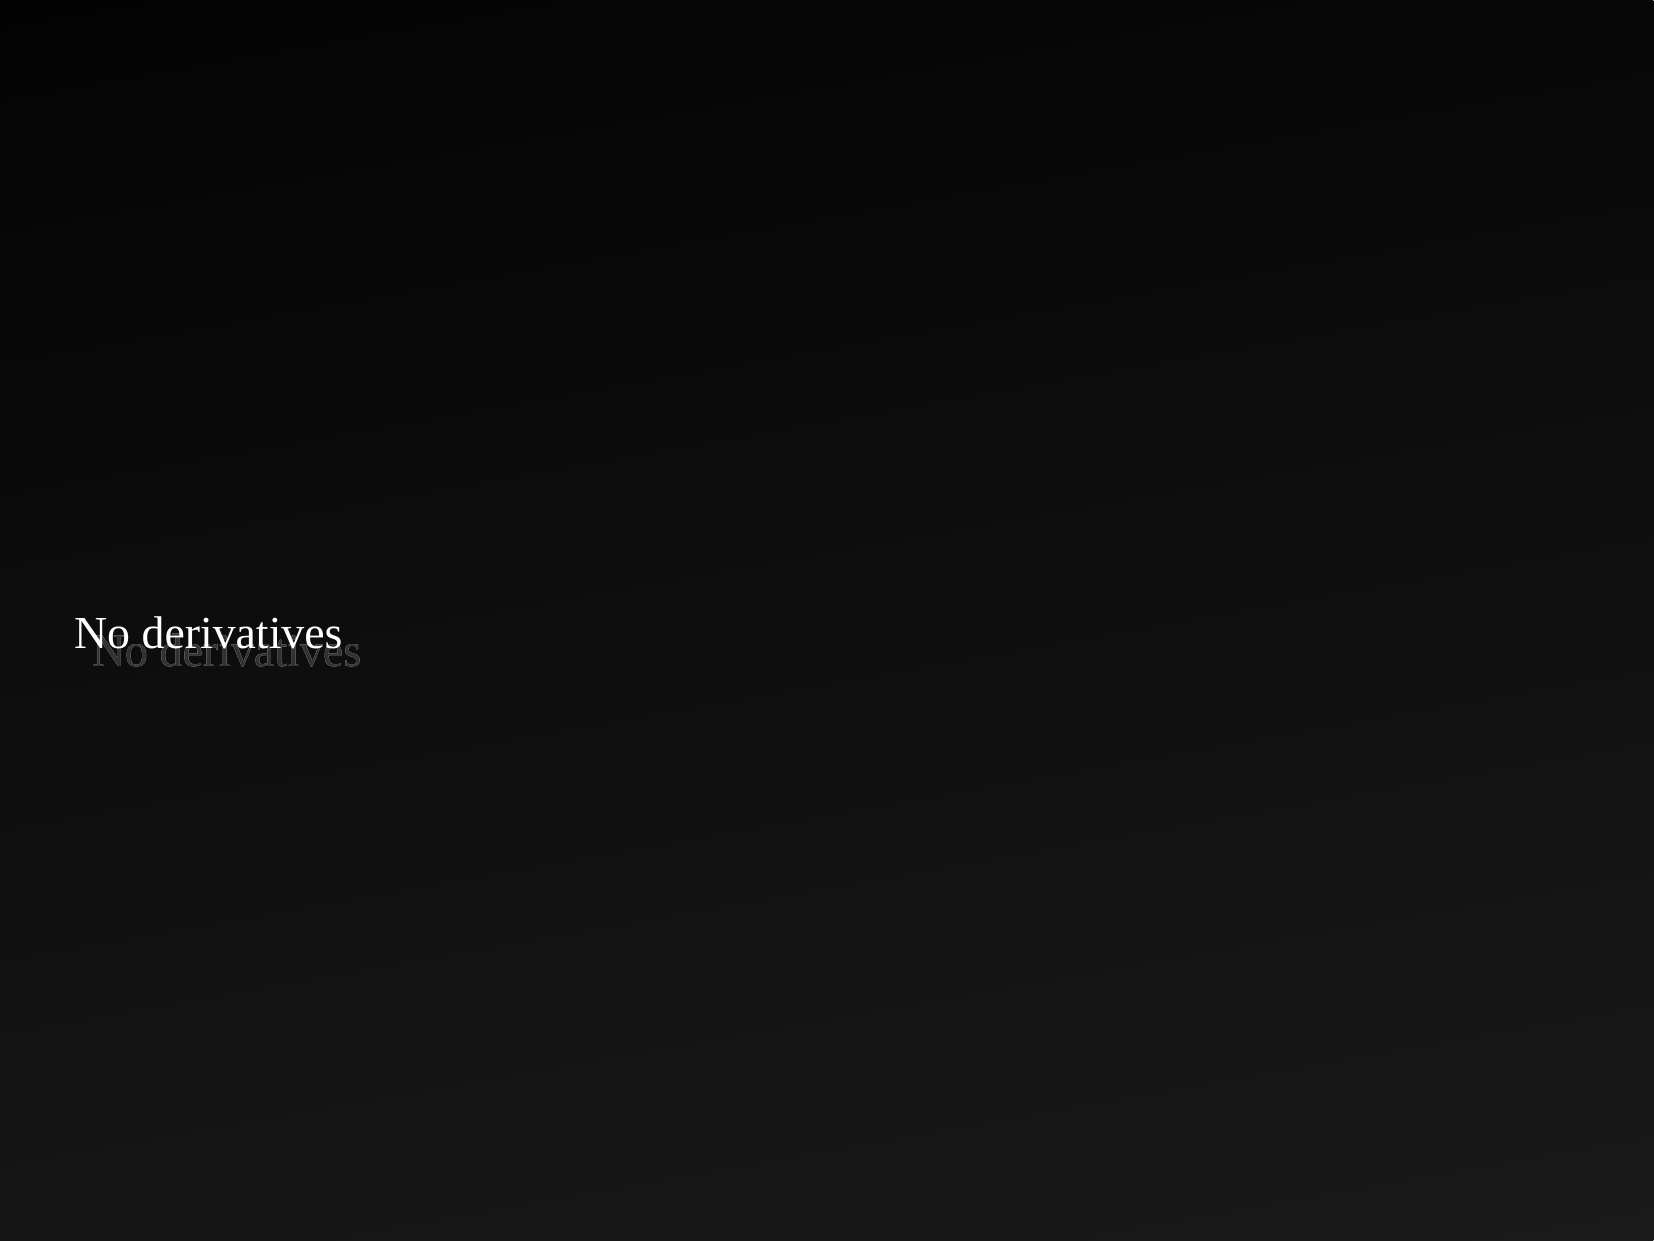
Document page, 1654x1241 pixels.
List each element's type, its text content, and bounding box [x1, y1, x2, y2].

text_box No derivatives [59, 600, 358, 666]
